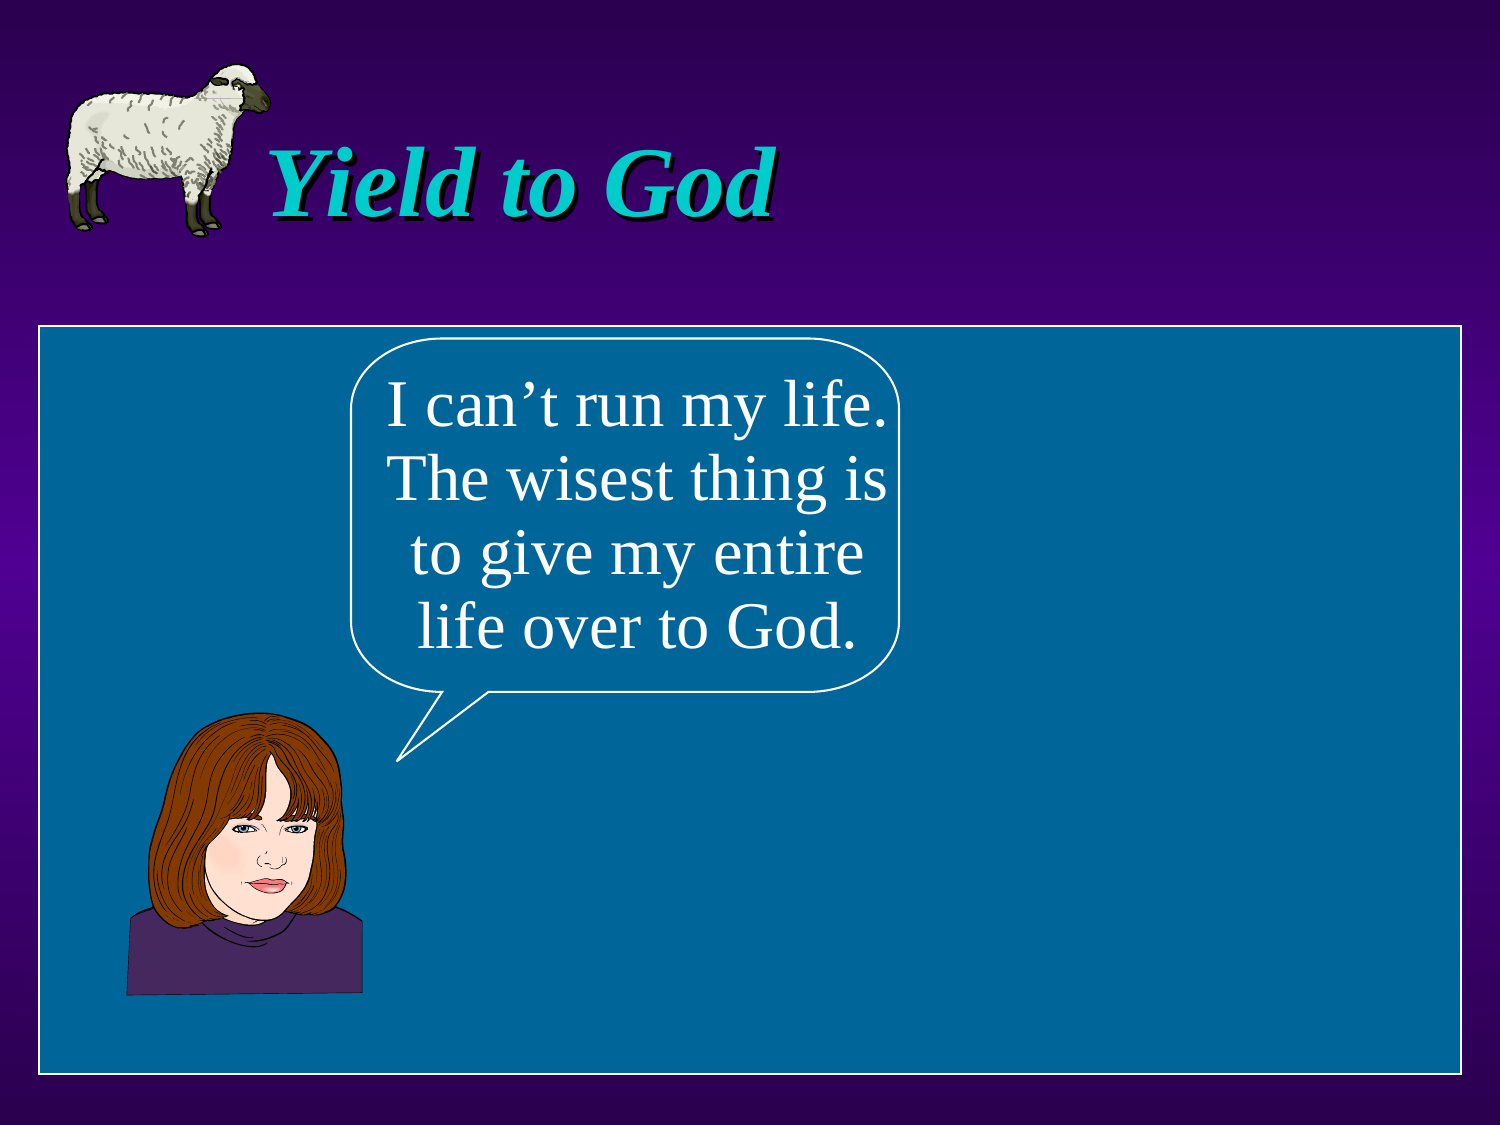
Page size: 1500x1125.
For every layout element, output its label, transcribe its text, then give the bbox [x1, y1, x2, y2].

chart [126, 712, 363, 996]
text_box [38, 325, 1462, 1074]
title Yield to God [249, 78, 1388, 288]
text_box I can’t run my life. The wisest thing is to give my entire life over to God. [351, 338, 899, 762]
